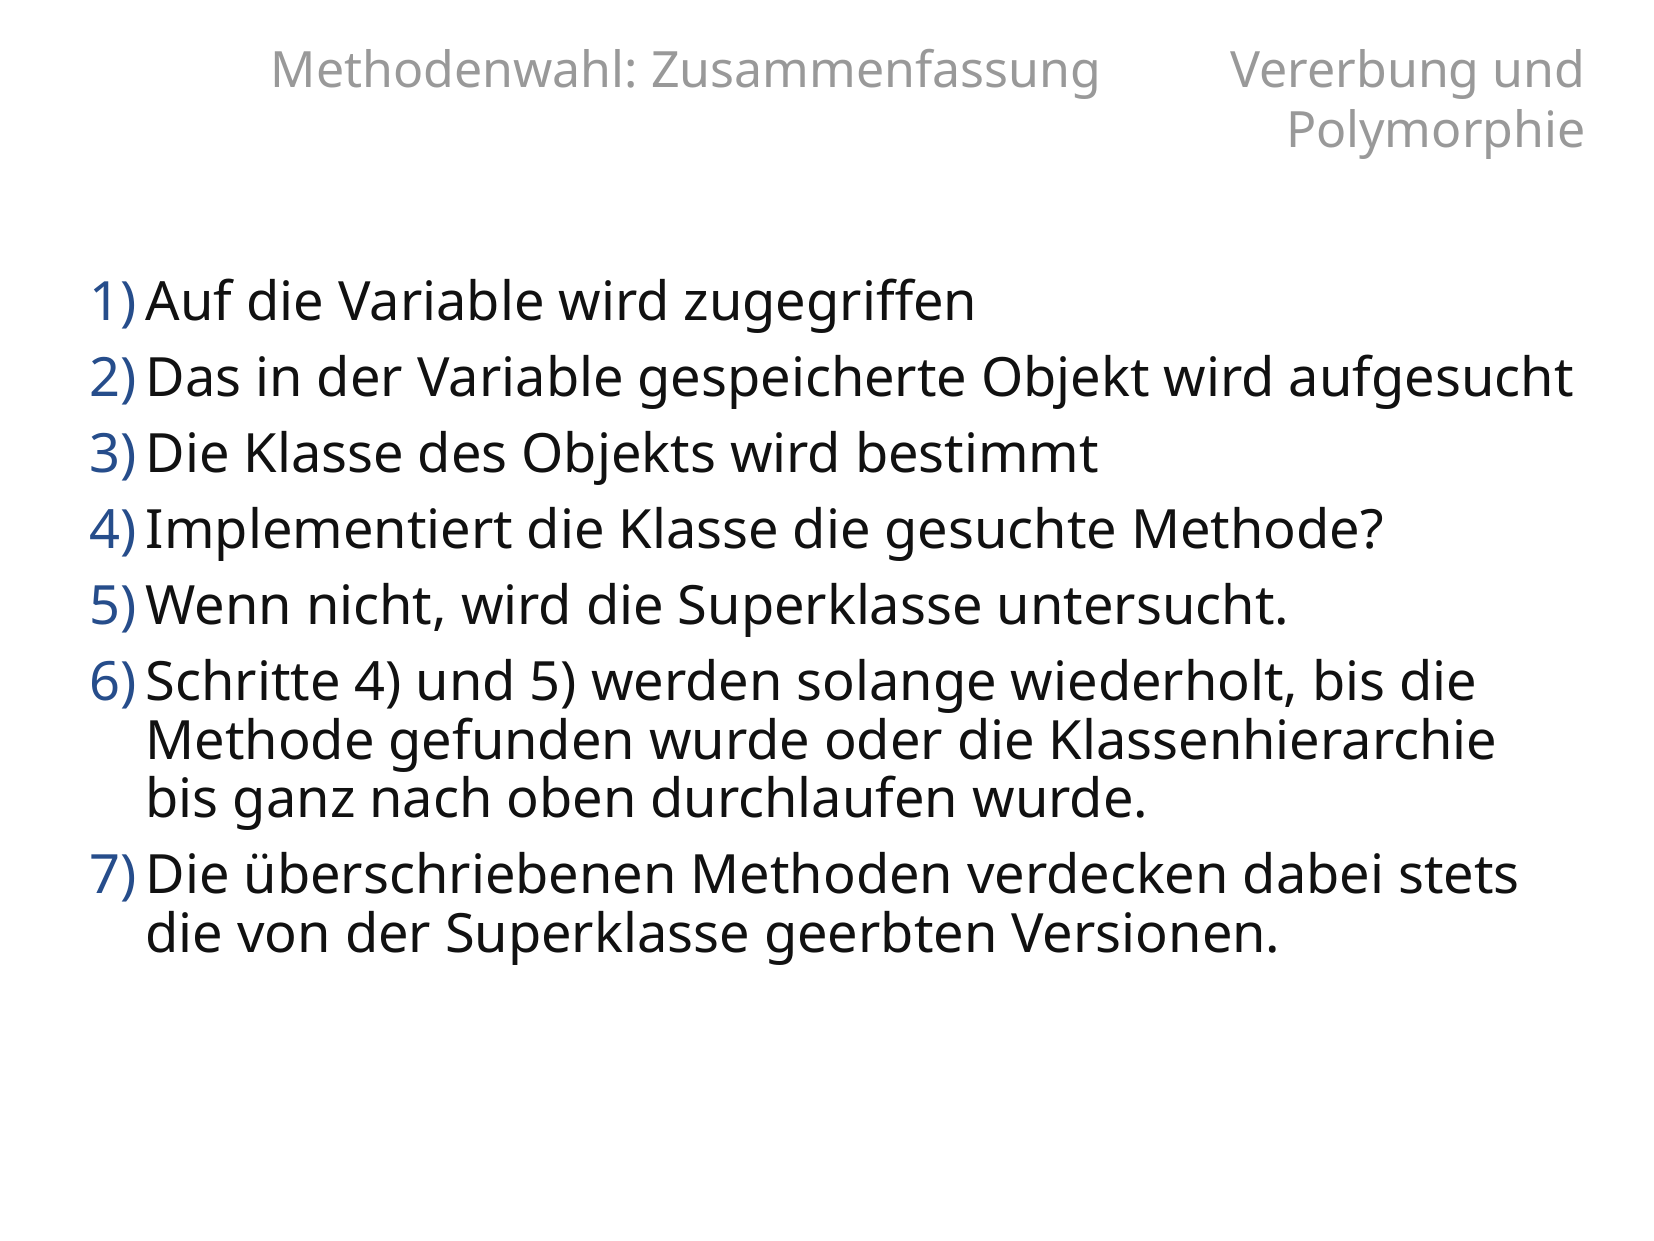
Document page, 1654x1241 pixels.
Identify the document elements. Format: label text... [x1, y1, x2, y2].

text_box Methodenwahl: Zusammenfassung Vererbung und Polymorphie [59, 29, 1625, 119]
list Auf die Variable wird zugegriffen Das in der Variable gespeicherte Objekt wird aufgesucht Die Klasse des Objekts wird bestimmt Implementiert die Klasse die gesuchte Methode? Wenn nicht, wird die Superklasse untersucht. Schritte 4) und 5) werden solange wiederholt, bis die Methode gefunden wurde oder die Klassenhierarchie bis ganz nach oben durchlaufen wurde. Die überschriebenen Methoden verdecken dabei stets die von der Superklasse geerbten Versionen. [74, 265, 1595, 1182]
